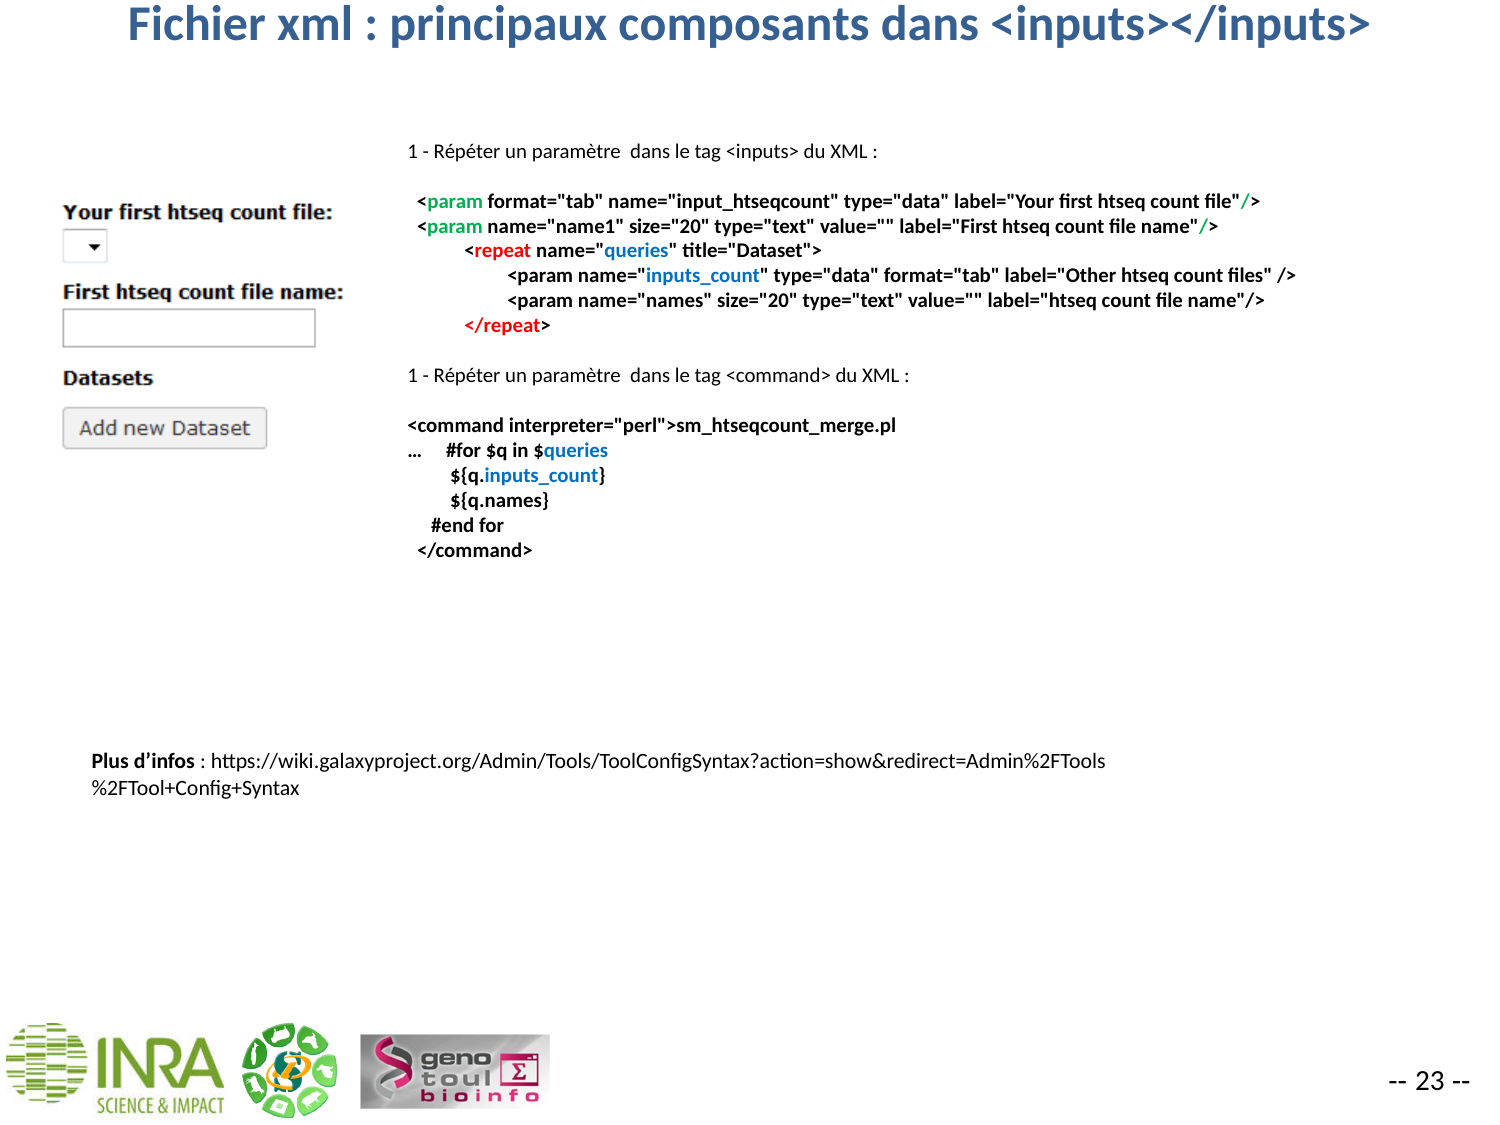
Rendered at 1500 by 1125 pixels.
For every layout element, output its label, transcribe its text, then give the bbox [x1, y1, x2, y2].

picture [53, 196, 349, 464]
text_box 1 - Répéter un paramètre dans le tag <inputs> du XML : <param format="tab" name="input_htseqcount" type="data" label="Your first htseq count file"/> <param name="name1" size="20" type="text" value="" label="First htseq count file name"/> <repeat name="queries" title="Dataset"> <param name="inputs_count" type="data" format="tab" label="Other htseq count files" /> <param name="names" size="20" type="text" value="" label="htseq count file name"/> </repeat> 1 - Répéter un paramètre dans le tag <command> du XML : <command interpreter="perl">sm_htseqcount_merge.pl … #for $q in $queries ${q.inputs_count} ${q.names} #end for </command> [407, 137, 1453, 717]
picture [360, 1034, 550, 1109]
picture [242, 1023, 337, 1118]
text_box Fichier xml : principaux composants dans <inputs></inputs> [0, 0, 1500, 73]
text_box Plus d’infos : https://wiki.galaxyproject.org/Admin/Tools/ToolConfigSyntax?action=show&redirect=Admin%2FTools%2FTool+Config+Syntax [77, 740, 1317, 807]
picture [5, 1023, 225, 1125]
